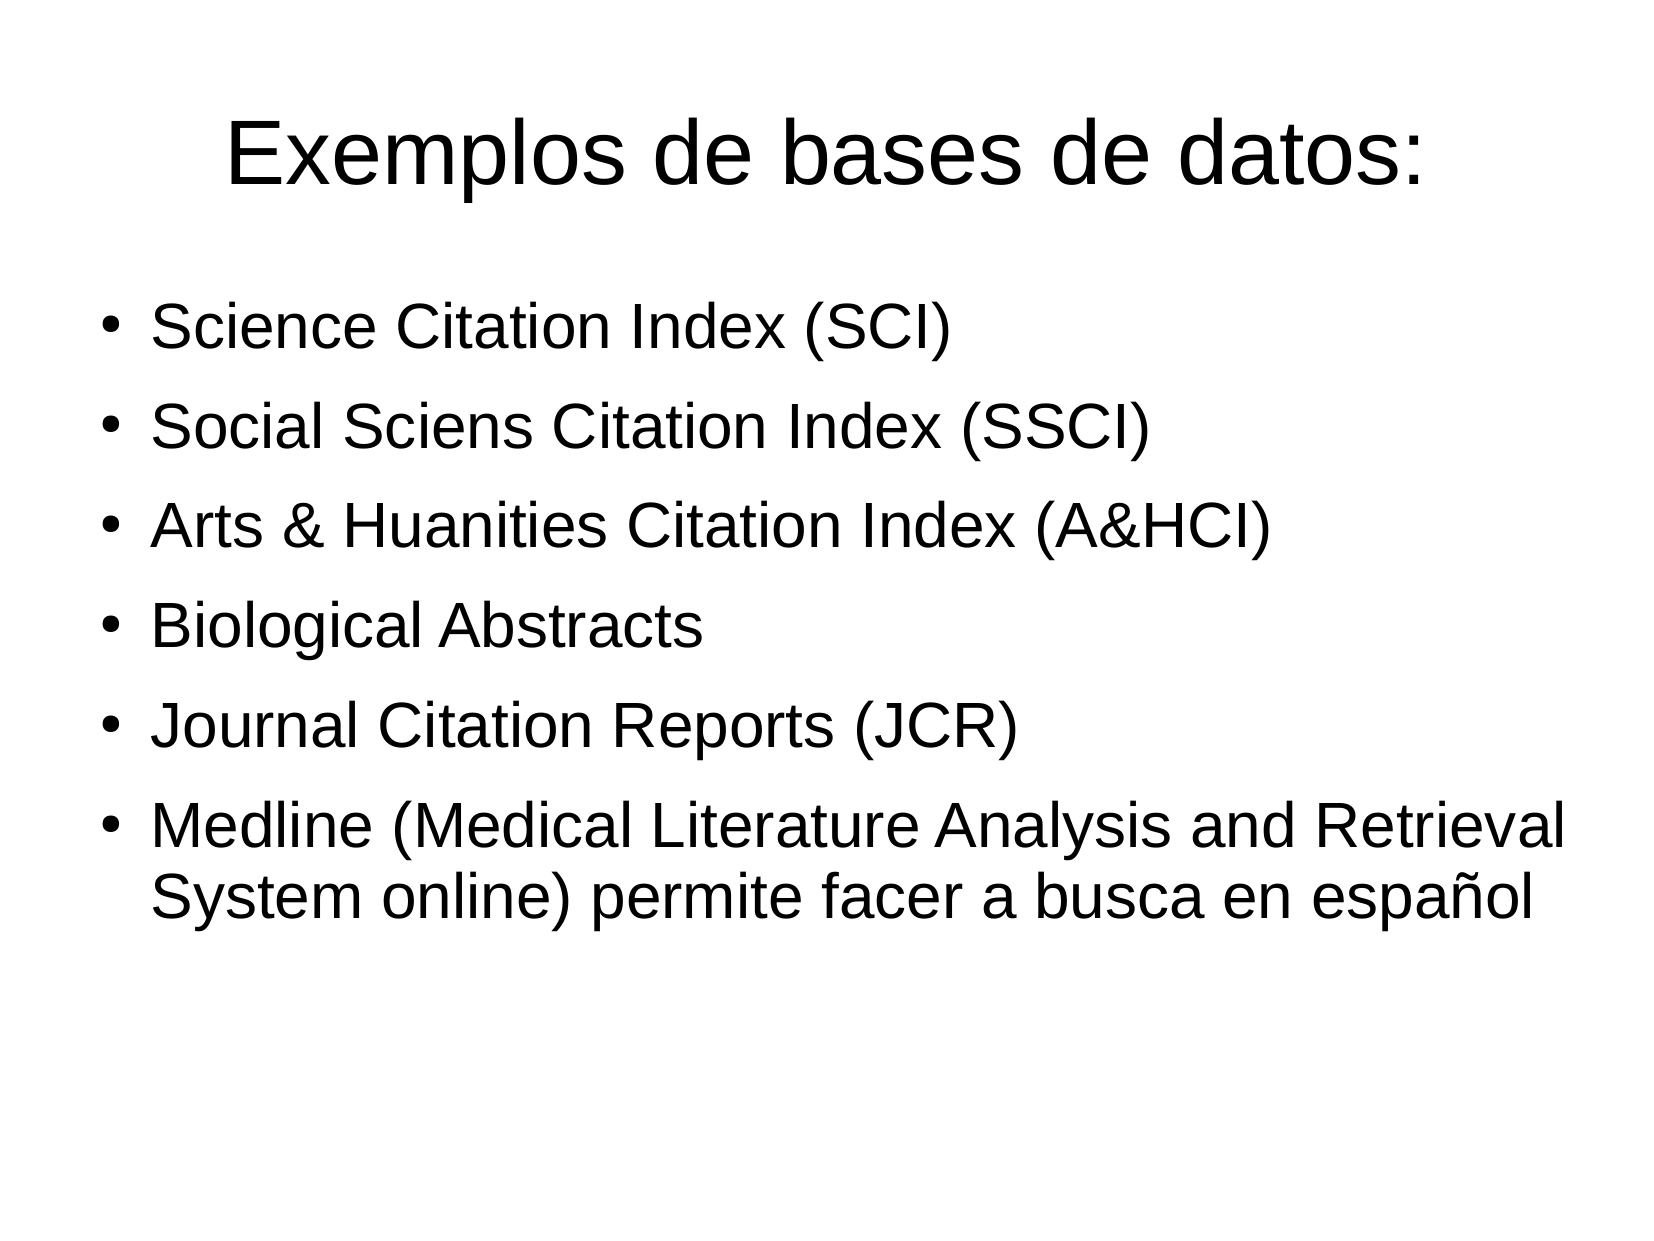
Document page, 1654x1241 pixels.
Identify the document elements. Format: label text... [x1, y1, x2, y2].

list Science Citation Index (SCI) Social Sciens Citation Index (SSCI) Arts & Huanities Citation Index (A&HCI) Biological Abstracts Journal Citation Reports (JCR) Medline (Medical Literature Analysis and Retrieval System online) permite facer a busca en español [82, 290, 1571, 1010]
title Exemplos de bases de datos: [82, 49, 1571, 257]
